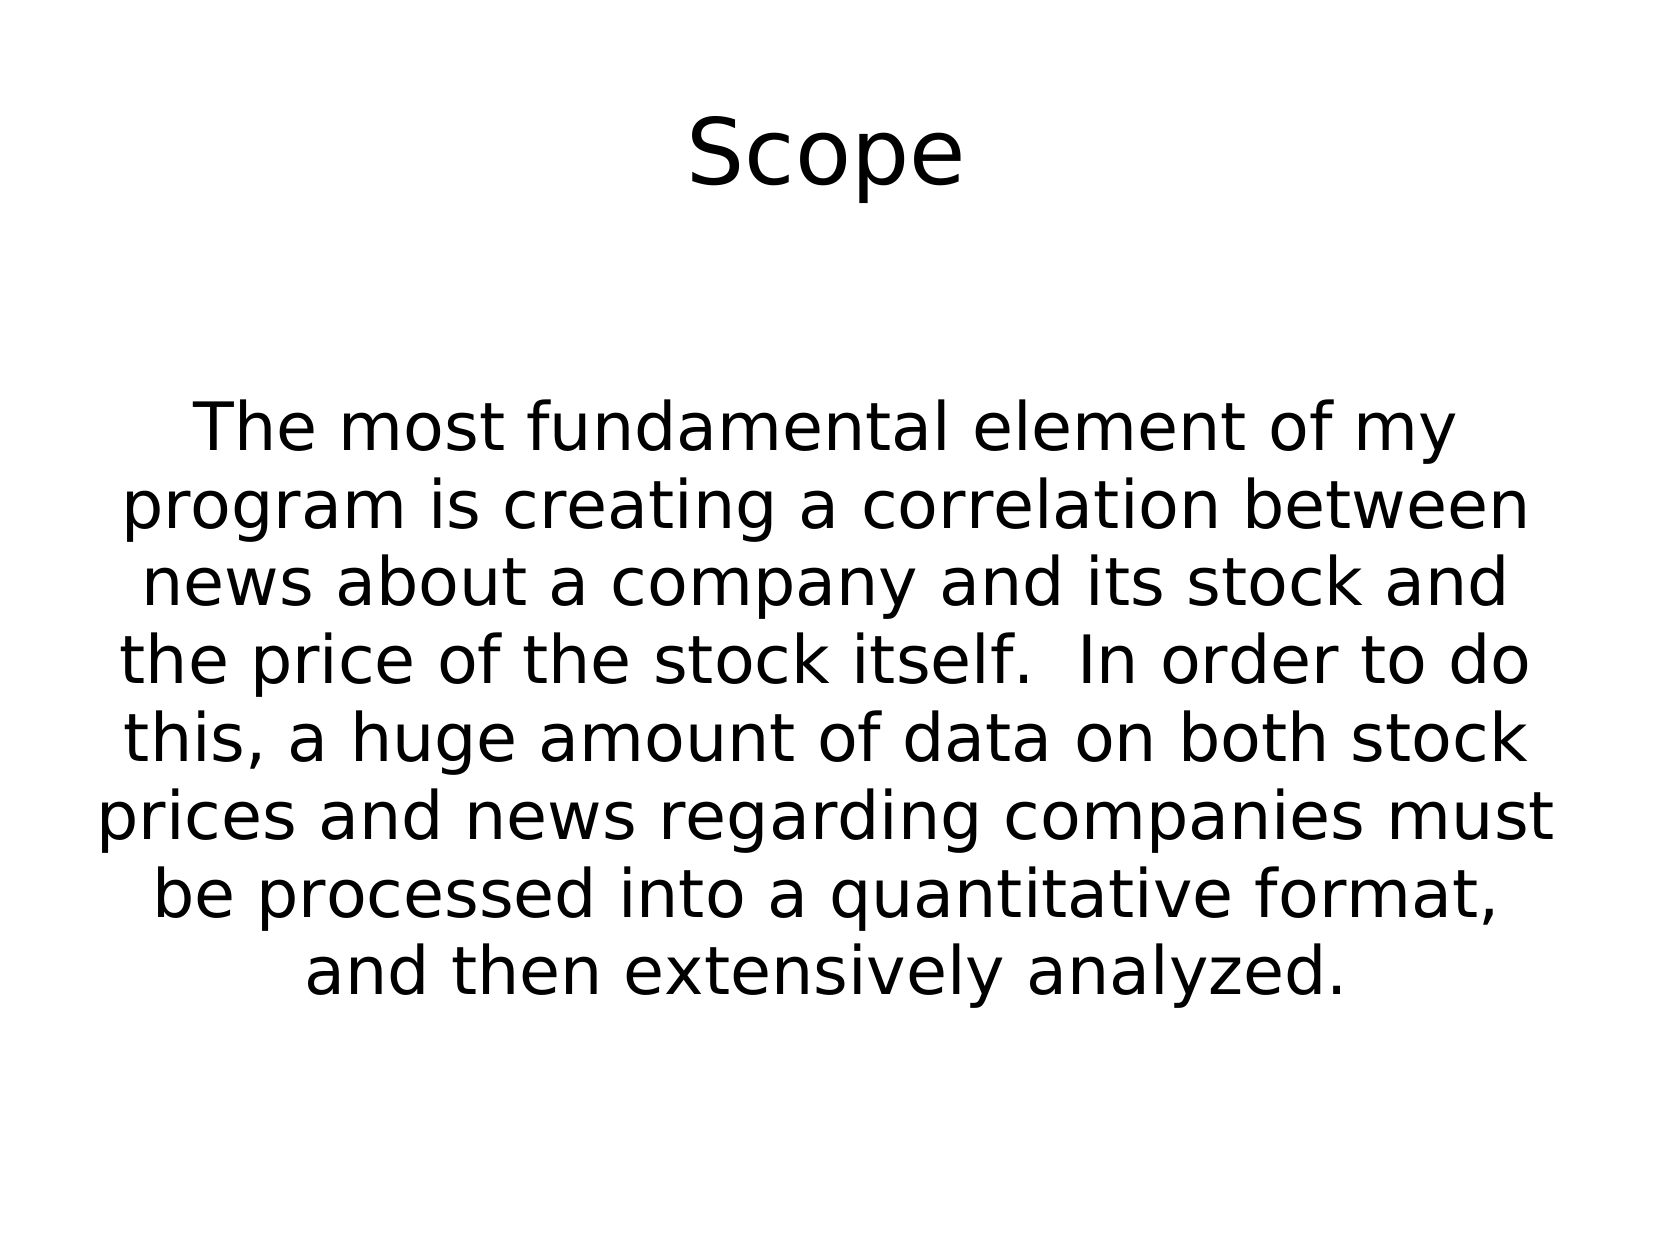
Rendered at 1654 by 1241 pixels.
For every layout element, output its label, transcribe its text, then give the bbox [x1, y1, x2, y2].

title Scope [82, 49, 1571, 257]
subtitle The most fundamental element of my program is creating a correlation between news about a company and its stock and the price of the stock itself. In order to do this, a huge amount of data on both stock prices and news regarding companies must be processed into a quantitative format, and then extensively analyzed. [82, 290, 1571, 1109]
